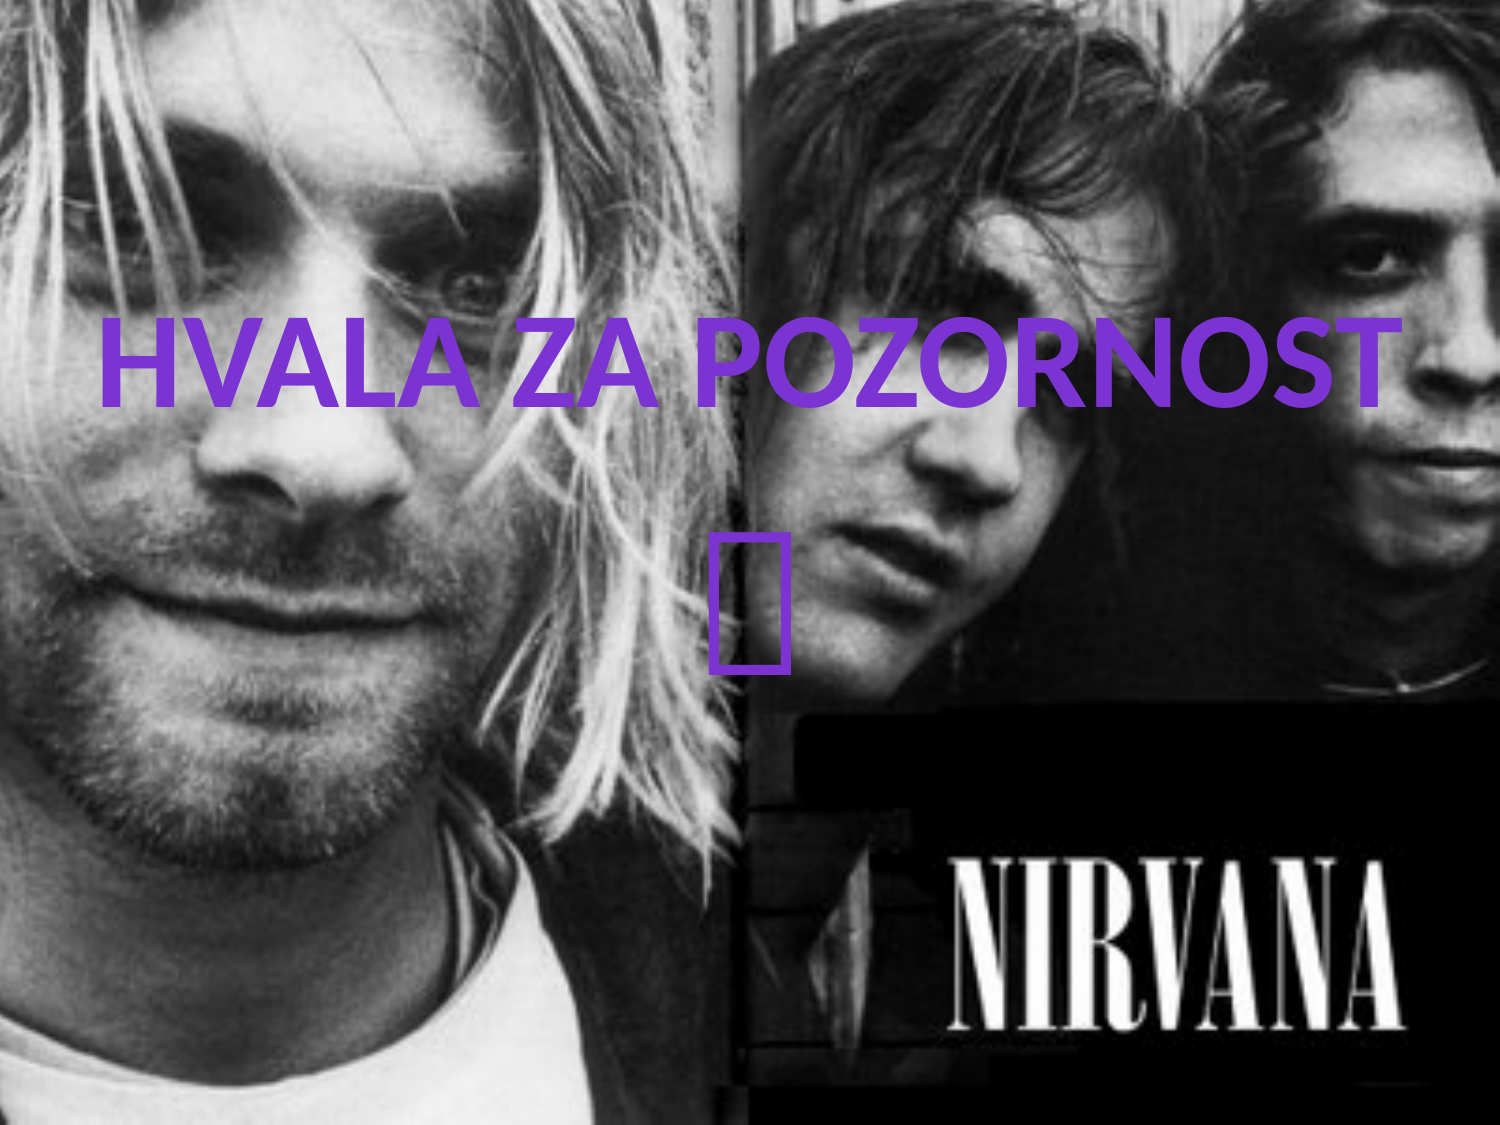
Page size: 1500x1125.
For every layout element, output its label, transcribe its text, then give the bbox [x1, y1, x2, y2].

picture [0, 0, 1500, 1125]
list HVALA ZA POZORNOST  [75, 262, 1425, 1005]
